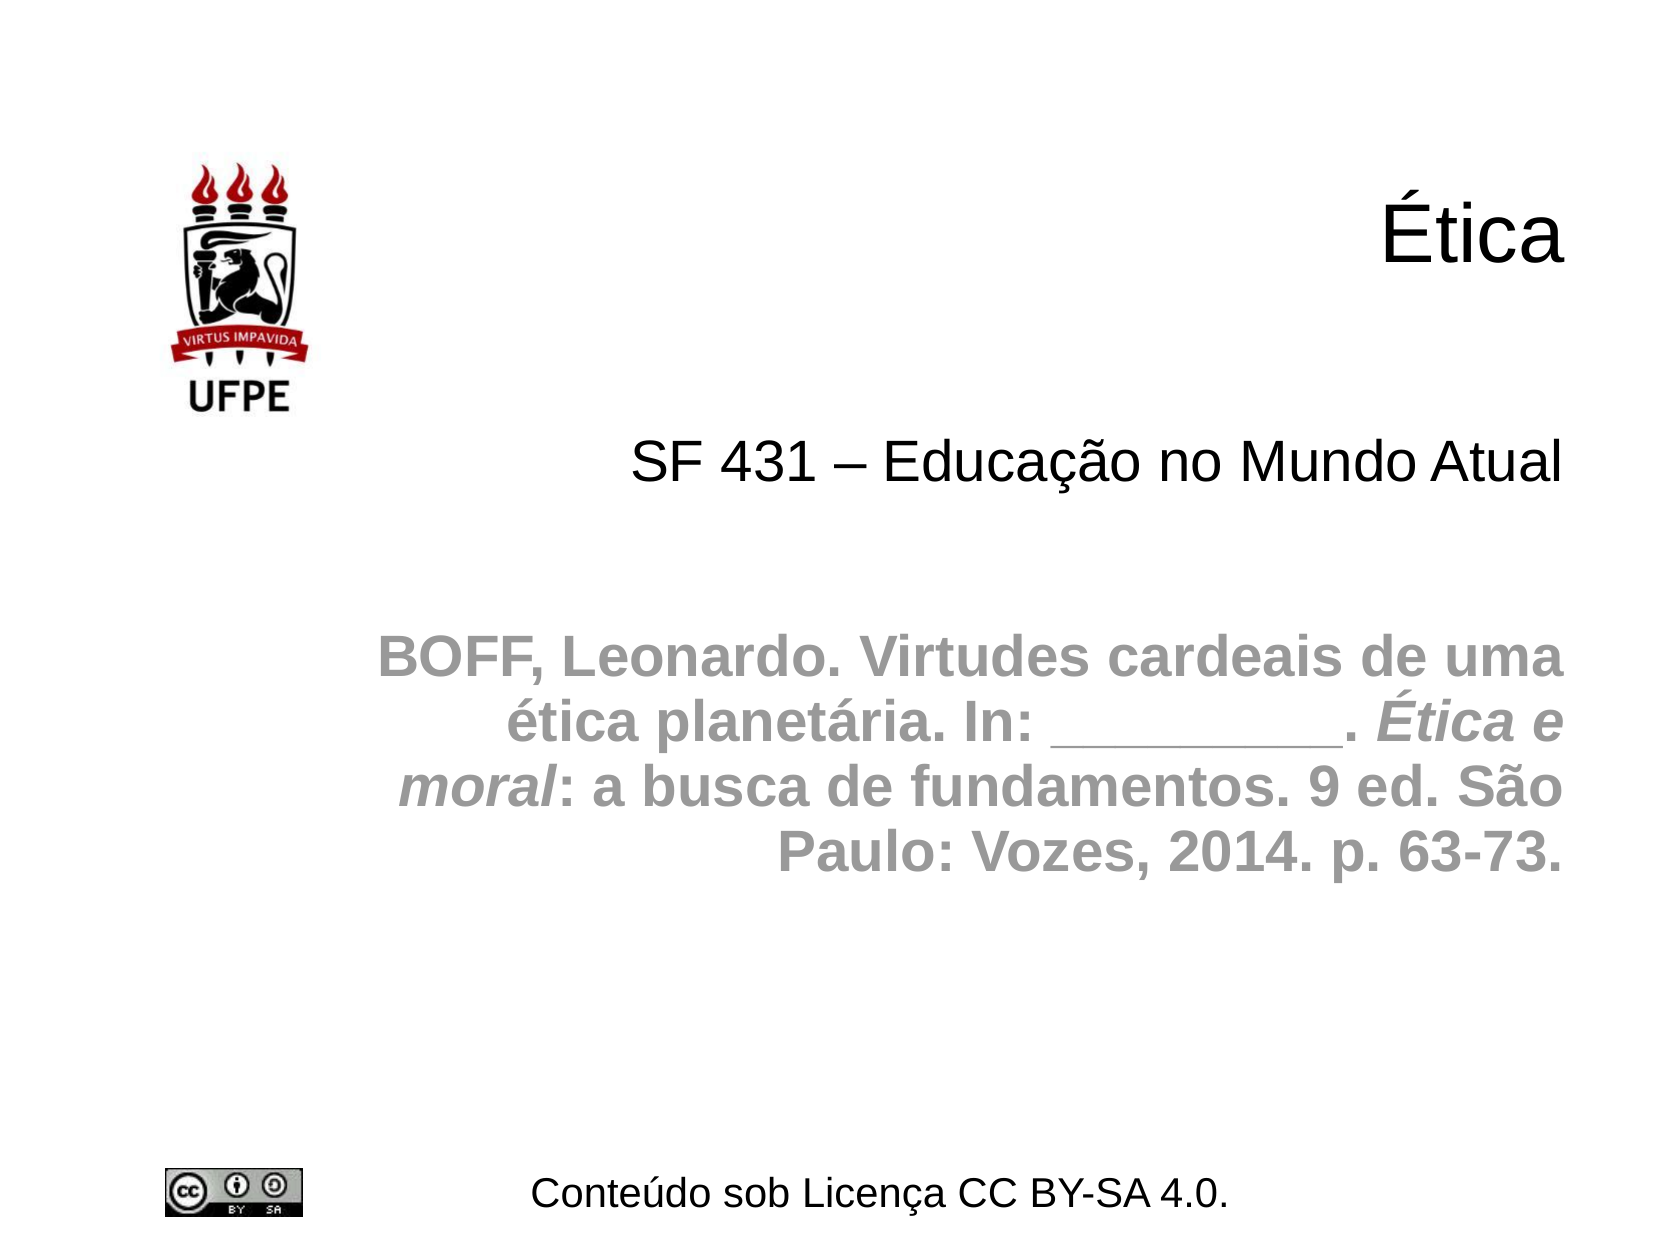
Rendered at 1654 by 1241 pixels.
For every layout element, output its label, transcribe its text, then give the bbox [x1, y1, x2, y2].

text_box Conteúdo sob Licença CC BY-SA 4.0. [319, 1163, 1442, 1223]
picture [112, 104, 378, 473]
picture [165, 1168, 303, 1217]
subtitle Ética SF 431 – Educação no Mundo Atual BOFF, Leonardo. Virtudes cardeais de uma ética planetária. In: _________. Ética e moral: a busca de fundamentos. 9 ed. São Paulo: Vozes, 2014. p. 63-73. [76, 89, 1565, 982]
